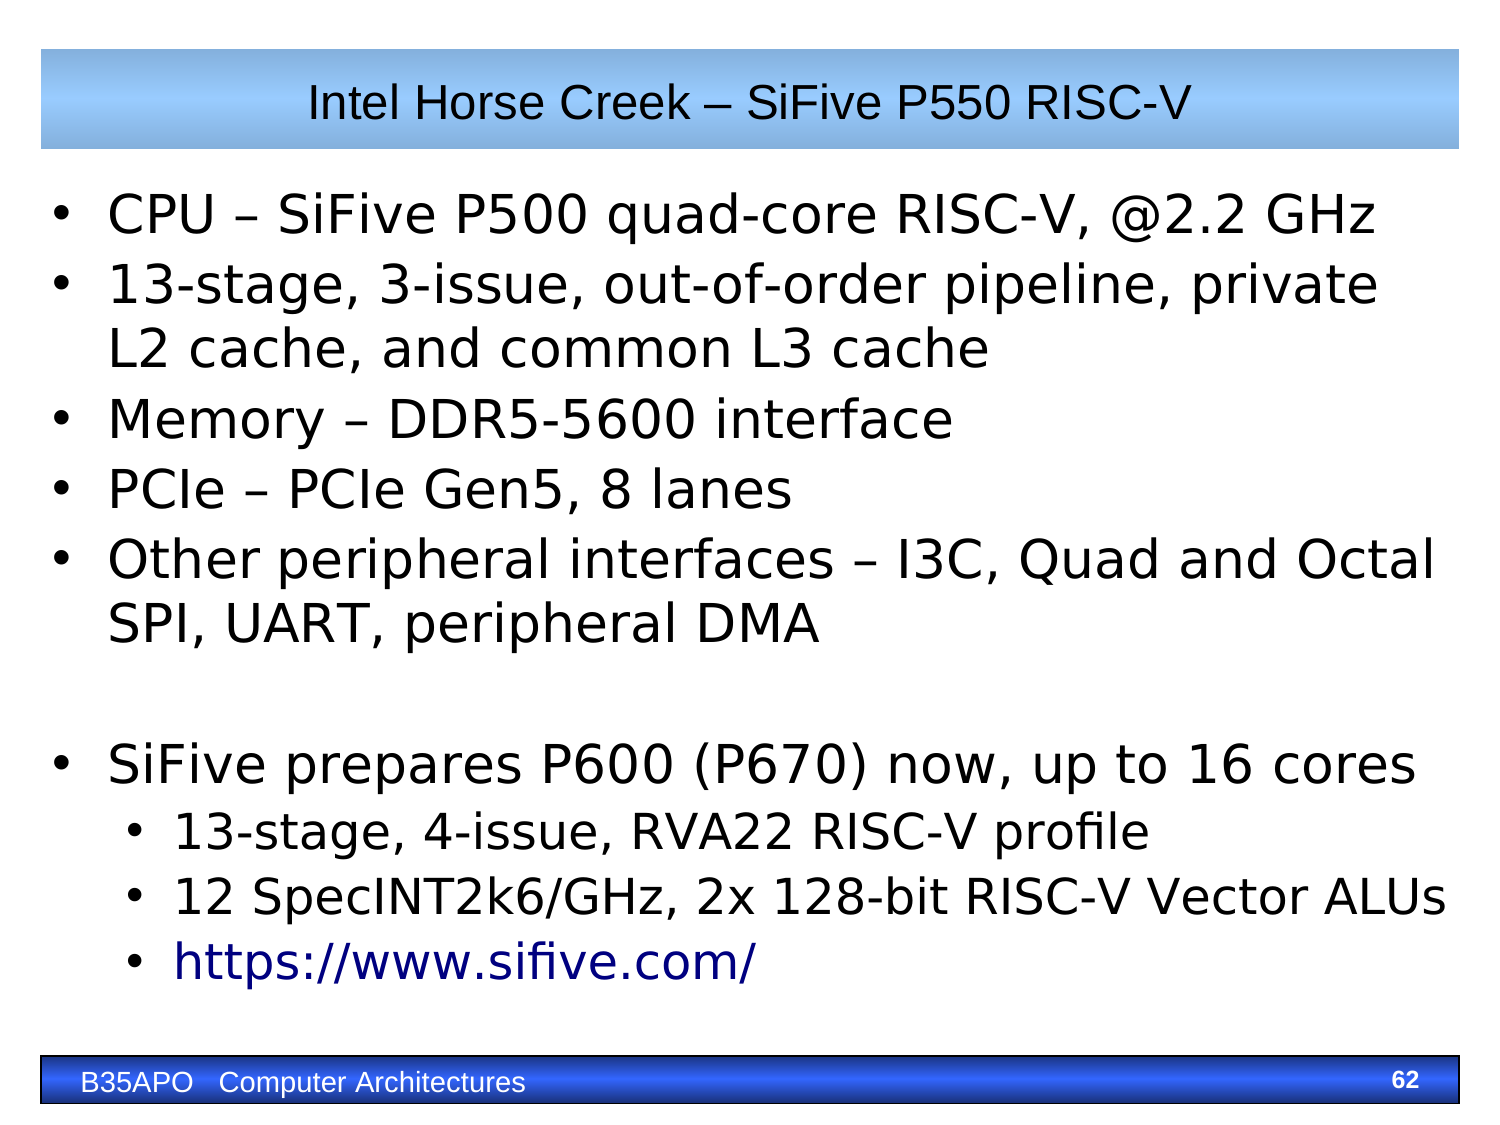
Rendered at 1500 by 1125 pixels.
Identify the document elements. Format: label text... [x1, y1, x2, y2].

list CPU – SiFive P500 quad-core RISC-V, @2.2 GHz 13-stage, 3-issue, out-of-order pipeline, private L2 cache, and common L3 cache Memory – DDR5-5600 interface PCIe – PCIe Gen5, 8 lanes Other peripheral interfaces – I3C, Quad and Octal SPI, UART, peripheral DMA SiFive prepares P600 (P670) now, up to 16 cores 13-stage, 4-issue, RVA22 RISC-V profile 12 SpecINT2k6/GHz, 2x 128-bit RISC-V Vector ALUs https://www.sifive.com/ [37, 171, 1475, 1051]
title Intel Horse Creek – SiFive P550 RISC-V [41, 49, 1459, 149]
